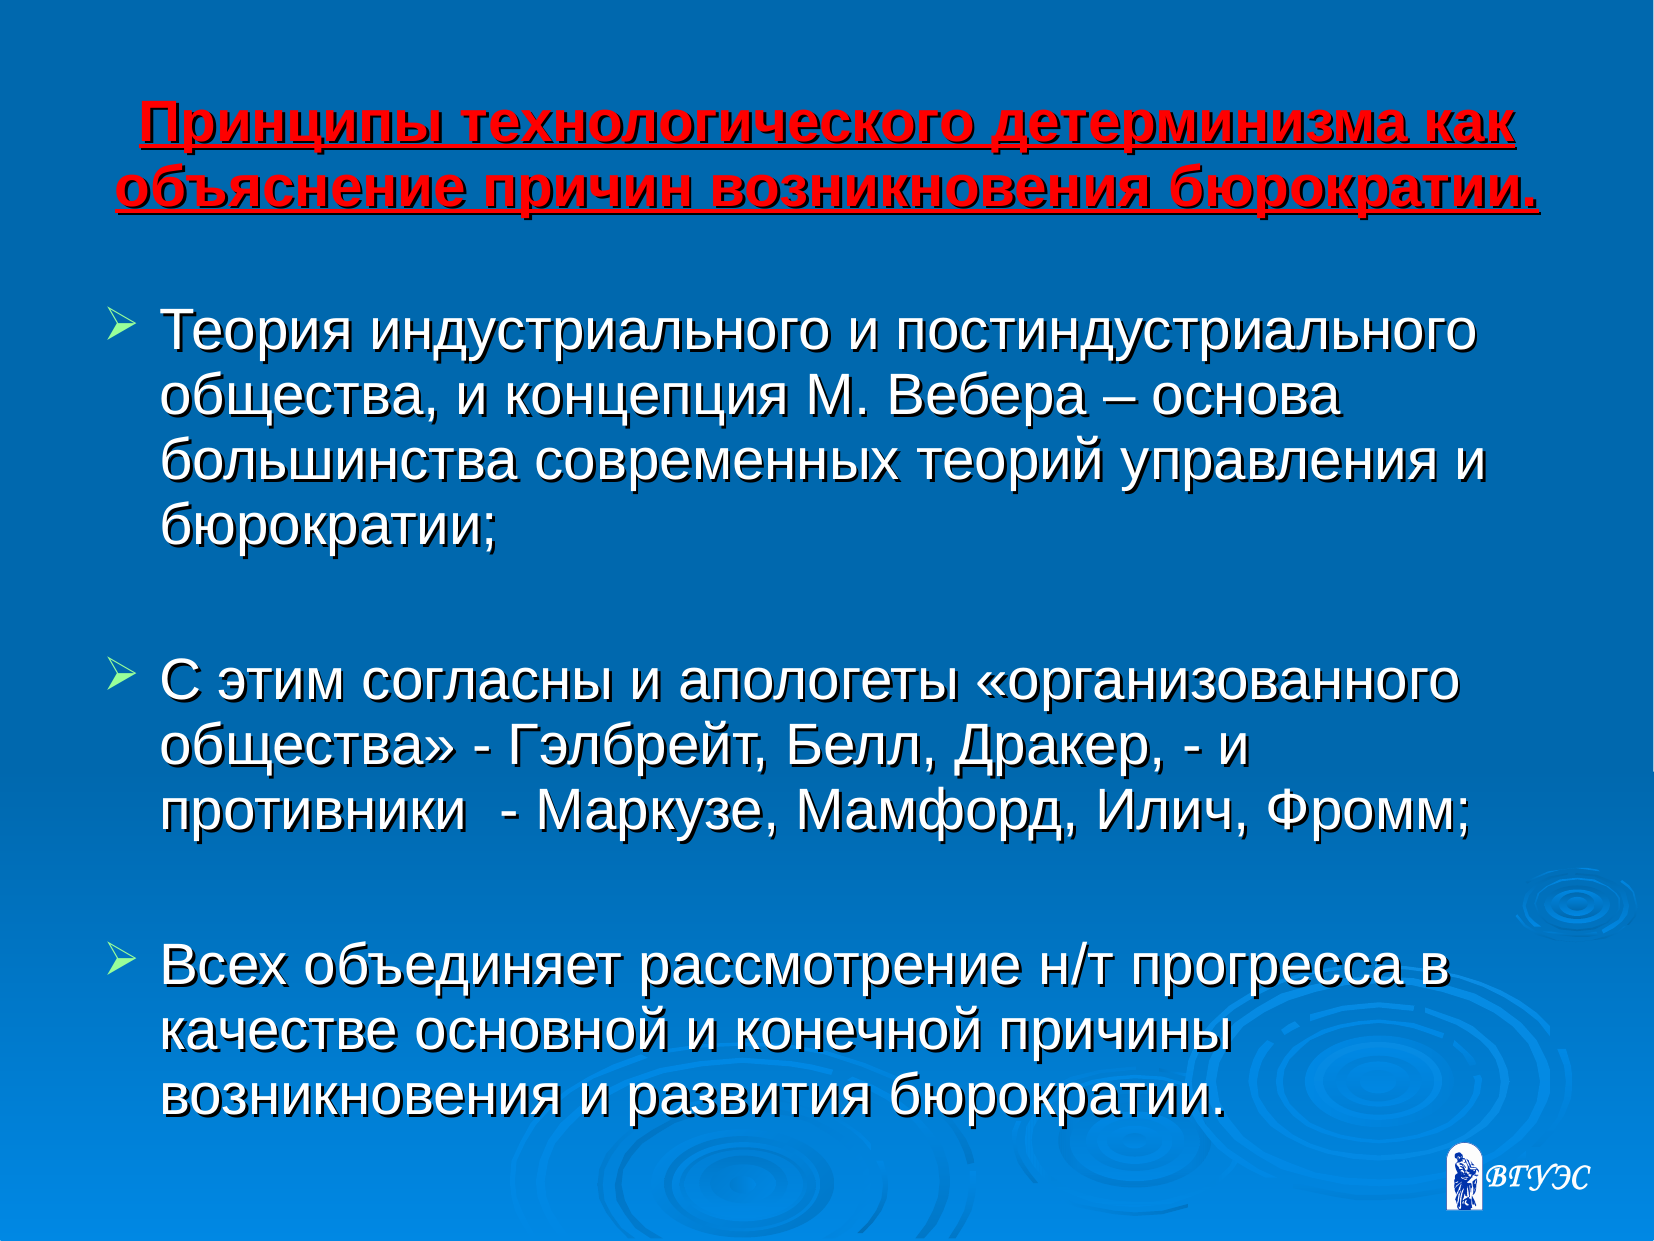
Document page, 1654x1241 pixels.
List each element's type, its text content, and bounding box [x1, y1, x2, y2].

list Теория индустриального и постиндустриального общества, и концепция М. Вебера – основа большинства современных теорий управления и бюрократии; С этим согласны и апологеты «организованного общества» - Гэлбрейт, Белл, Дракер, - и противники - Маркузе, Мамфорд, Илич, Фромм; Всех объединяет рассмотрение н/т прогресса в качестве основной и конечной причины возникновения и развития бюрократии. [88, 289, 1571, 1182]
picture [1446, 1142, 1592, 1211]
title Принципы технологического детерминизма как объяснение причин возникновения бюрократии. [82, 29, 1571, 278]
